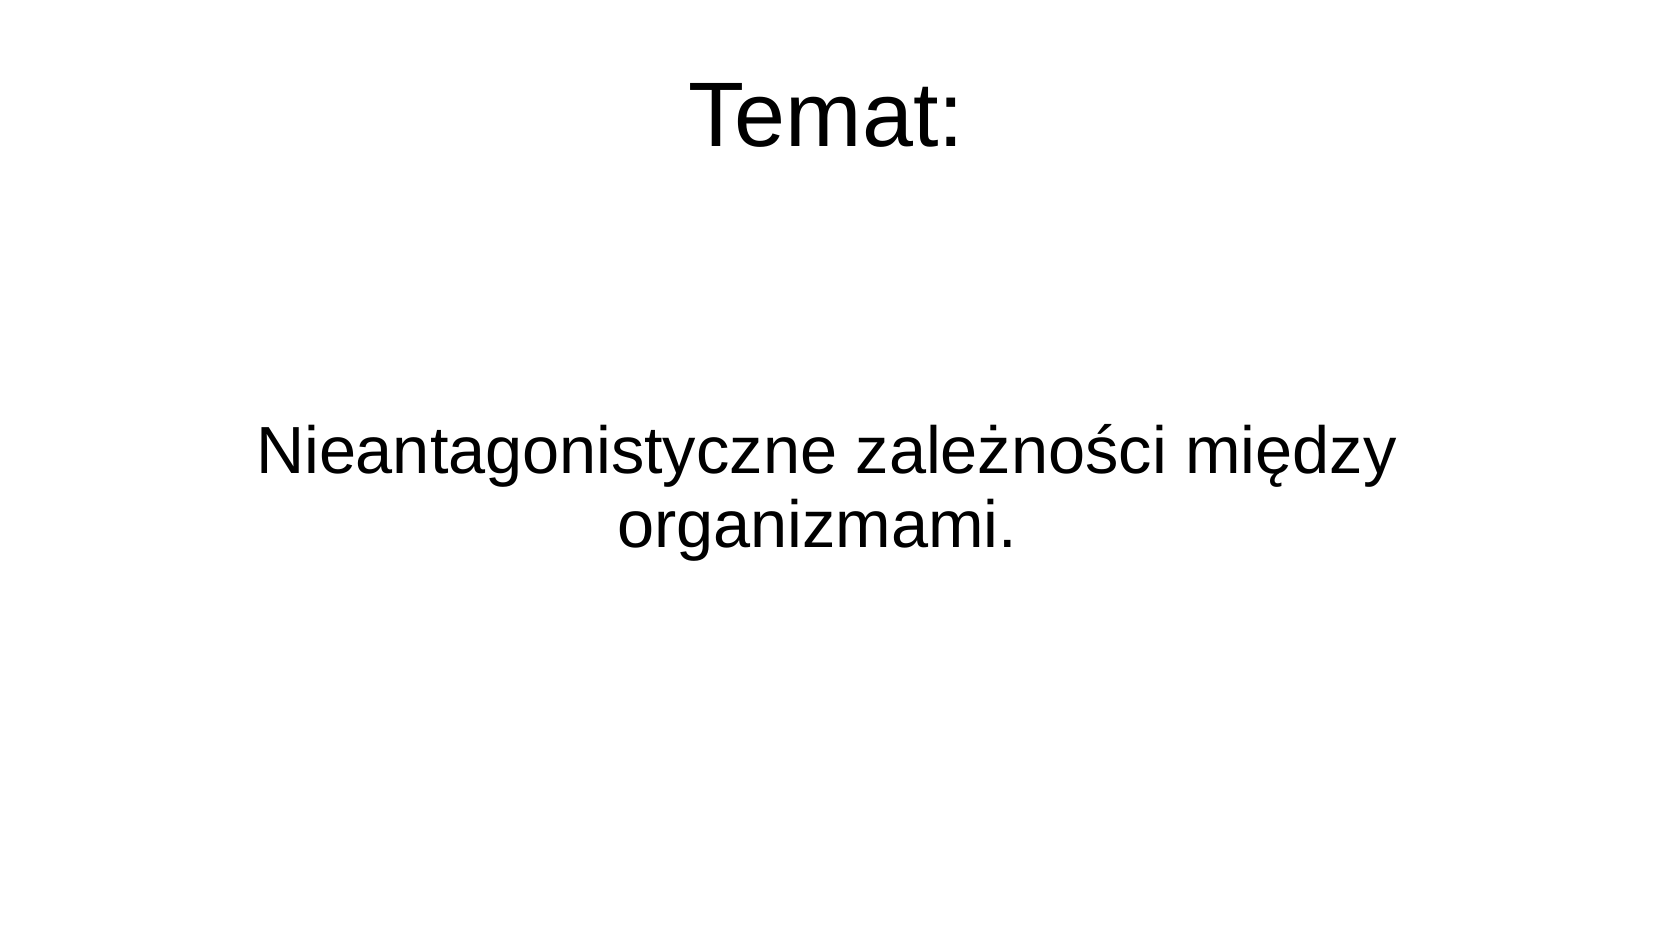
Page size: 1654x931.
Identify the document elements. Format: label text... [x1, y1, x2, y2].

title Temat: [82, 37, 1571, 193]
subtitle Nieantagonistyczne zależności między organizmami. [82, 217, 1571, 758]
